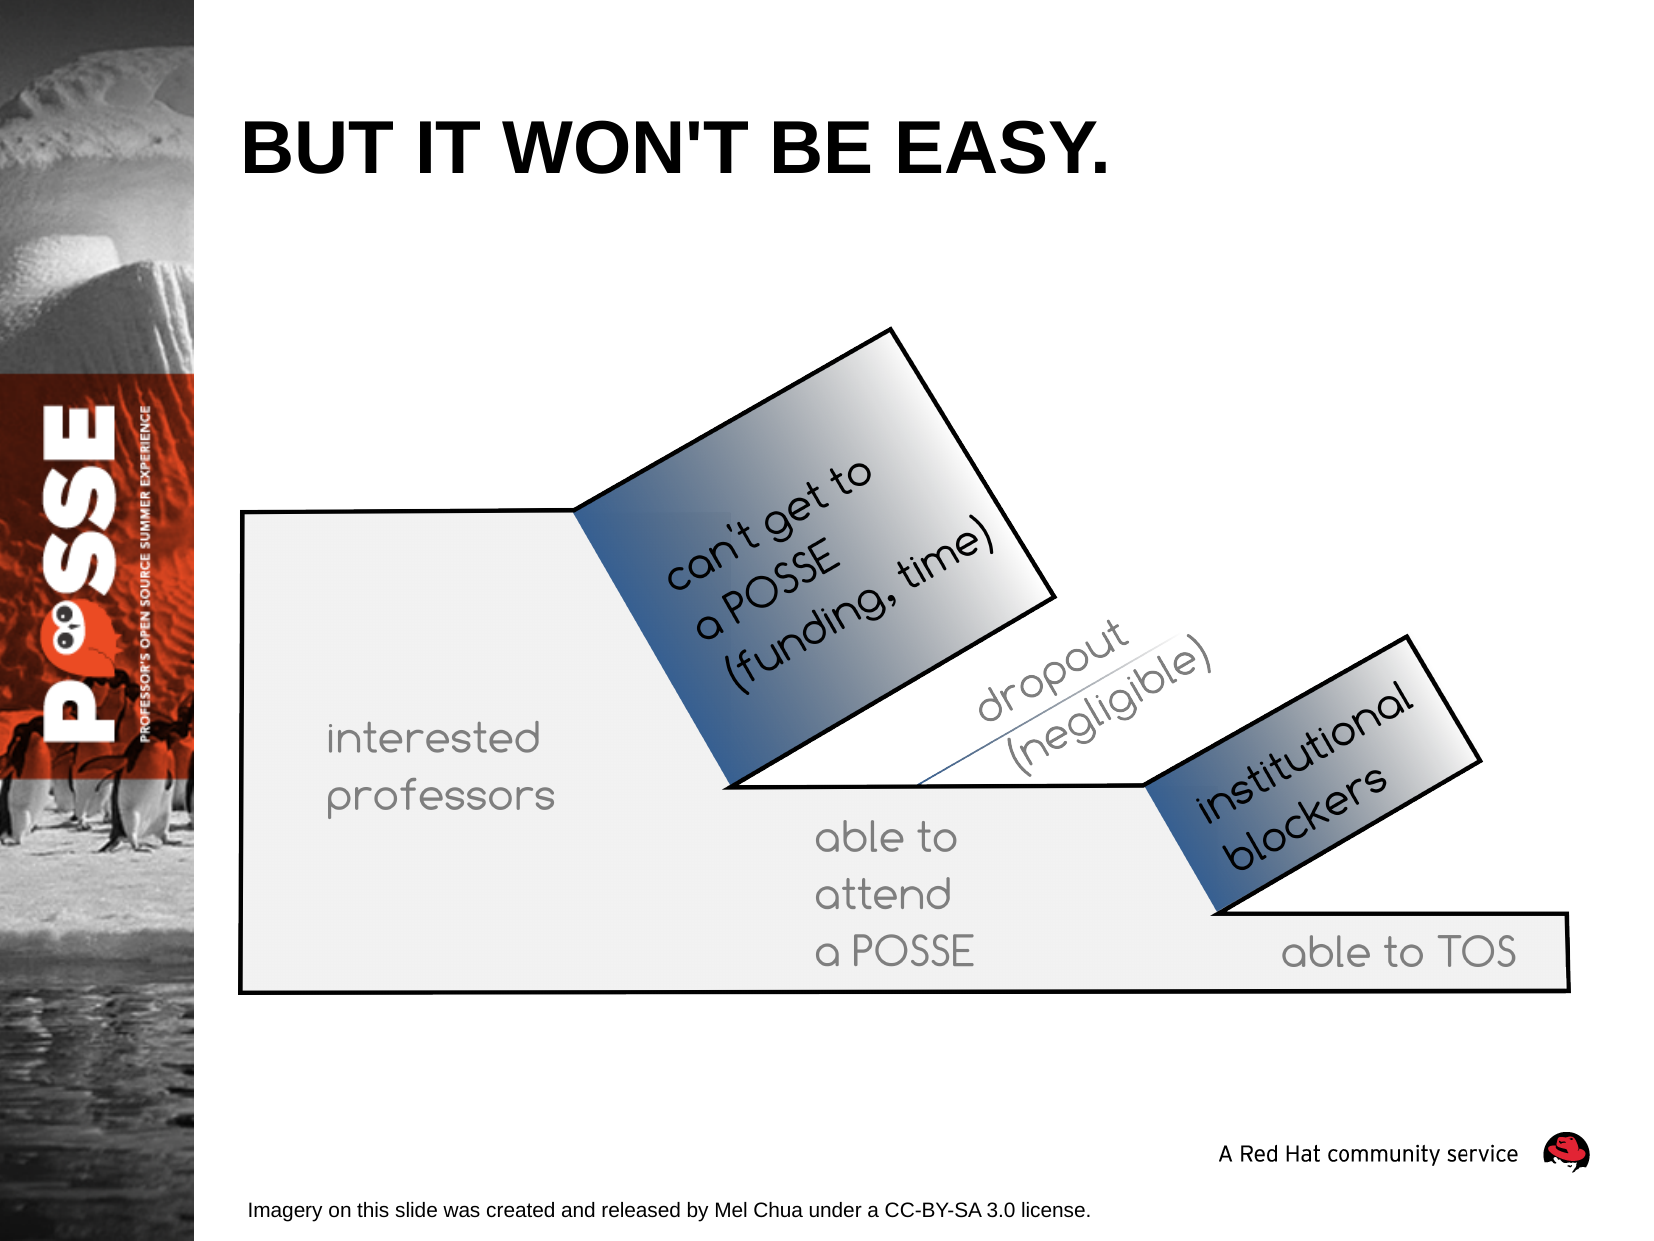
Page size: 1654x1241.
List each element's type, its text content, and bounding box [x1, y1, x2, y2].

picture [0, 0, 194, 1241]
picture [238, 325, 1571, 995]
picture [1219, 1132, 1591, 1181]
text_box Imagery on this slide was created and released by Mel Chua under a CC-BY-SA 3.0 license. [232, 1191, 1154, 1241]
text_box BUT IT WON'T BE EASY. [225, 98, 1543, 198]
